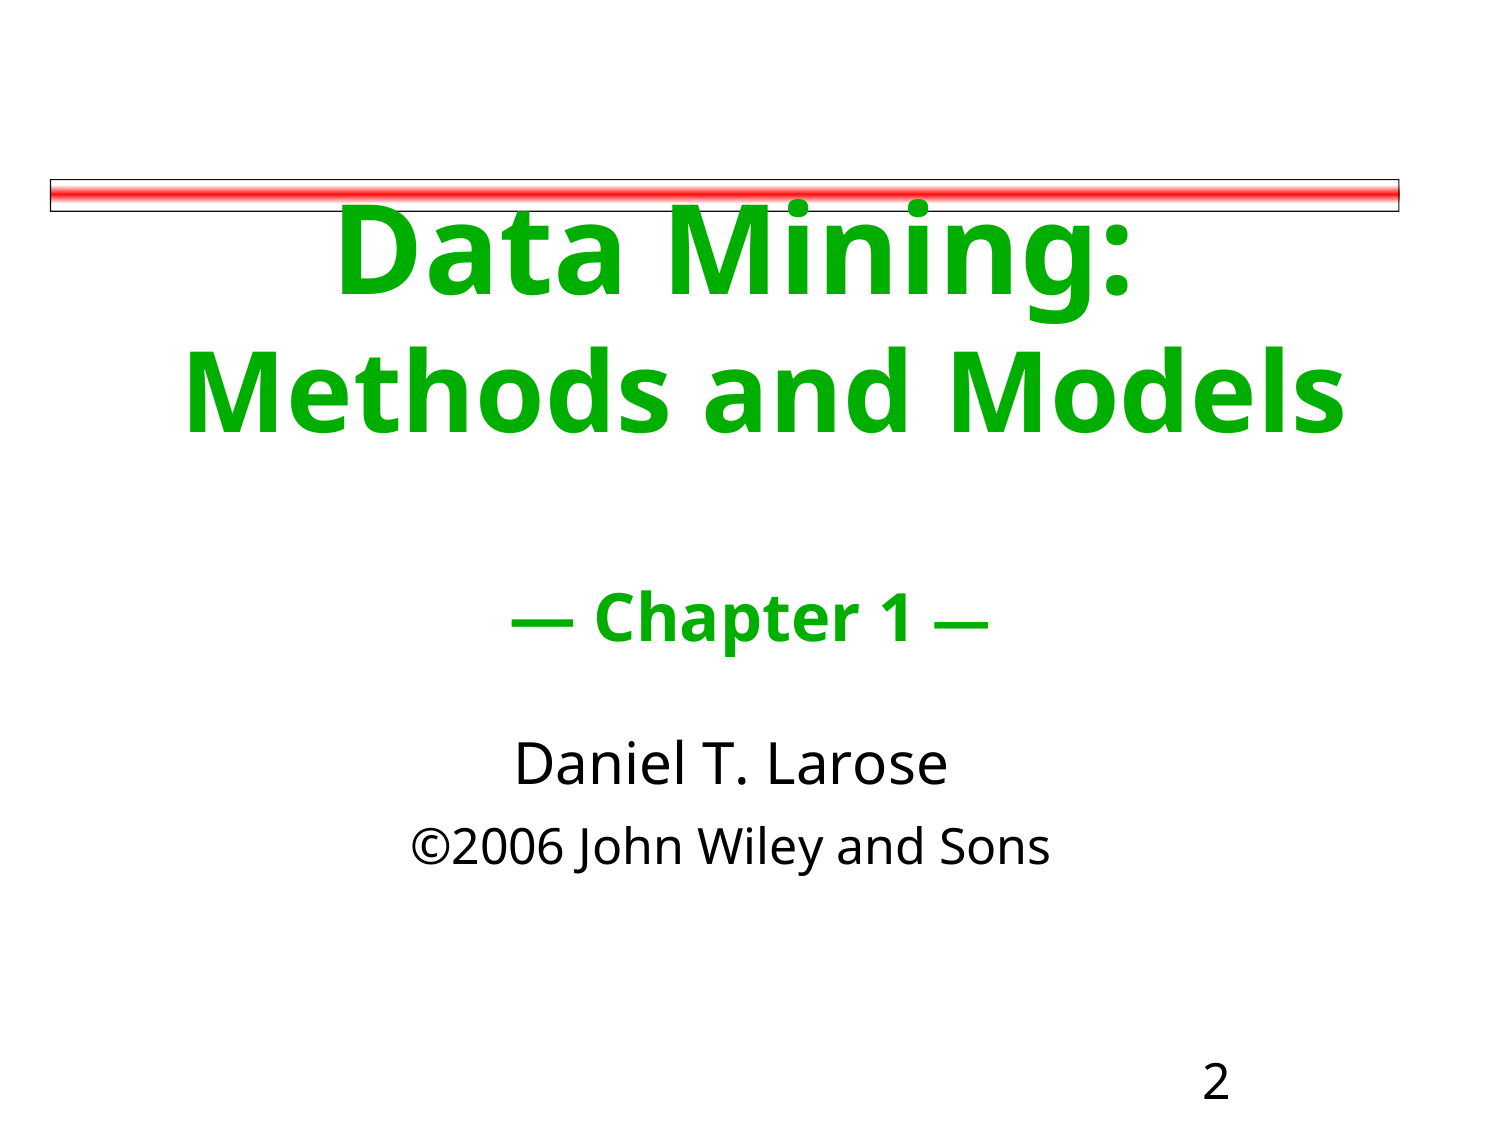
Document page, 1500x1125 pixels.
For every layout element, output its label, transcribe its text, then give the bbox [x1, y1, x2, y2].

text_box <number> [1187, 1062, 1500, 1125]
list Daniel T. Larose ©2006 John Wiley and Sons [49, 711, 1413, 1087]
title Data Mining: Methods and Models — Chapter 1 — [87, 27, 1413, 663]
